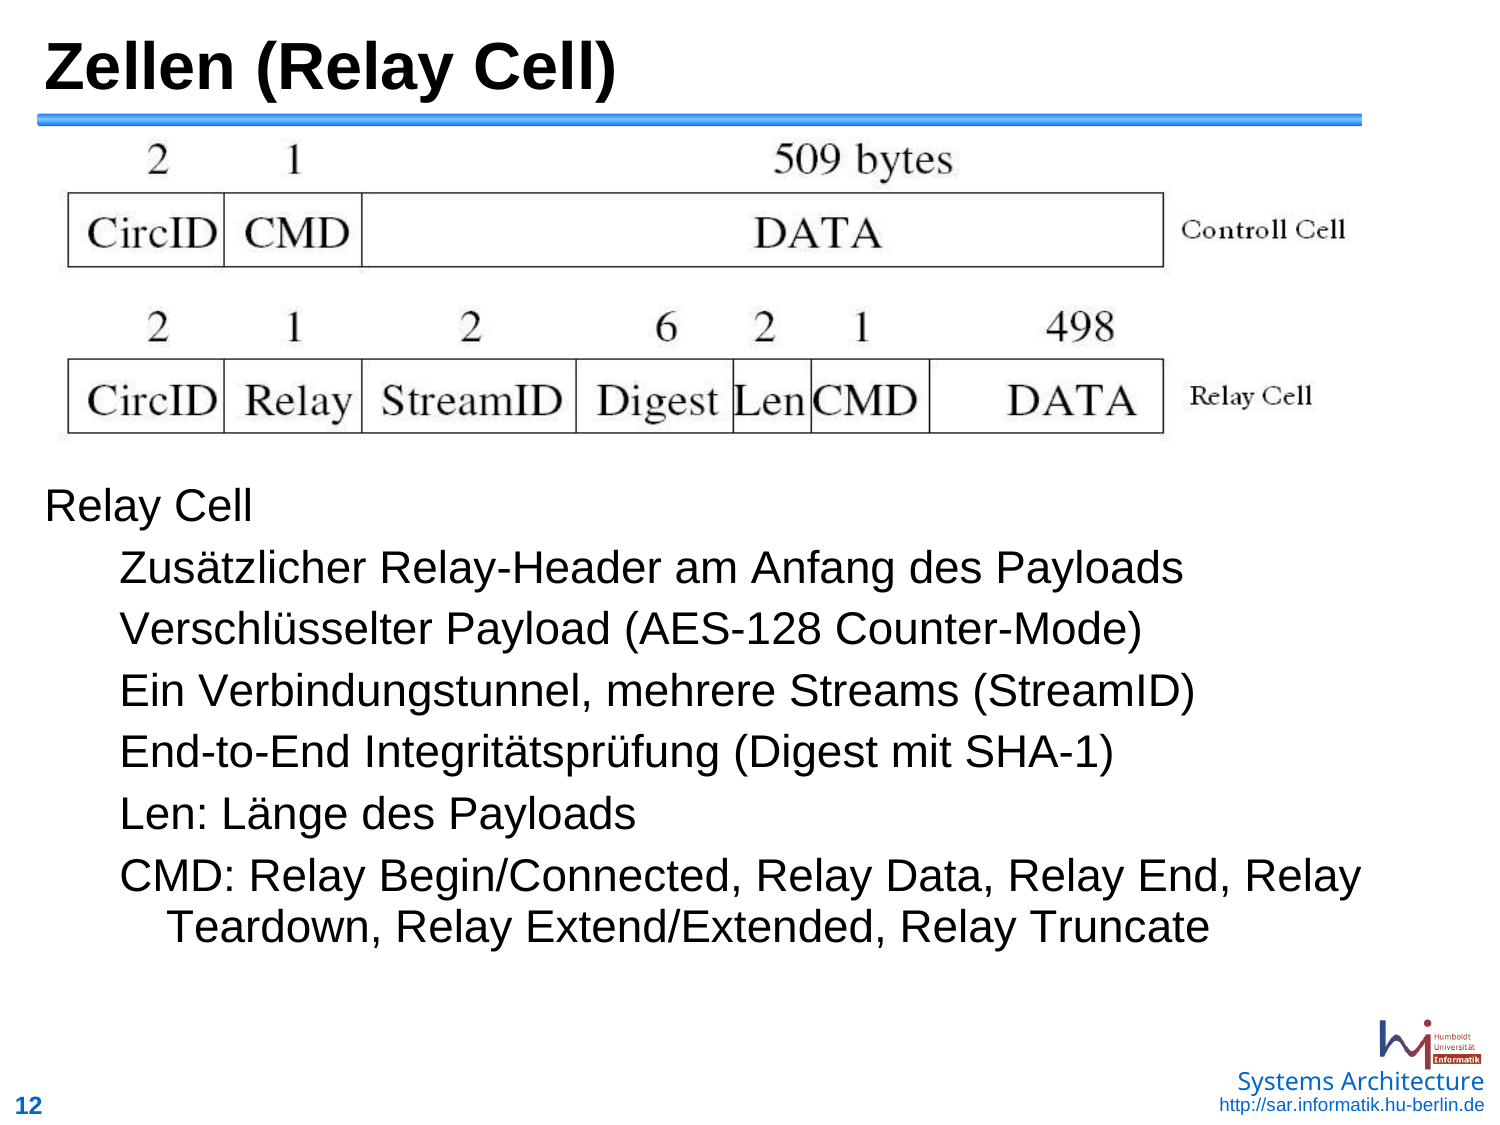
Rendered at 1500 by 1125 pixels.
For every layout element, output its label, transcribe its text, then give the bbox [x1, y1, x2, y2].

title Zellen (Relay Cell) [29, 19, 1500, 114]
list Relay Cell Zusätzlicher Relay-Header am Anfang des Payloads Verschlüsselter Payload (AES-128 Counter-Mode) Ein Verbindungstunnel, mehrere Streams (StreamID) End-to-End Integritätsprüfung (Digest mit SHA-1) Len: Länge des Payloads CMD: Relay Begin/Connected, Relay Data, Relay End, Relay Teardown, Relay Extend/Extended, Relay Truncate [29, 472, 1500, 958]
picture [58, 137, 1359, 443]
picture [1376, 1016, 1483, 1071]
